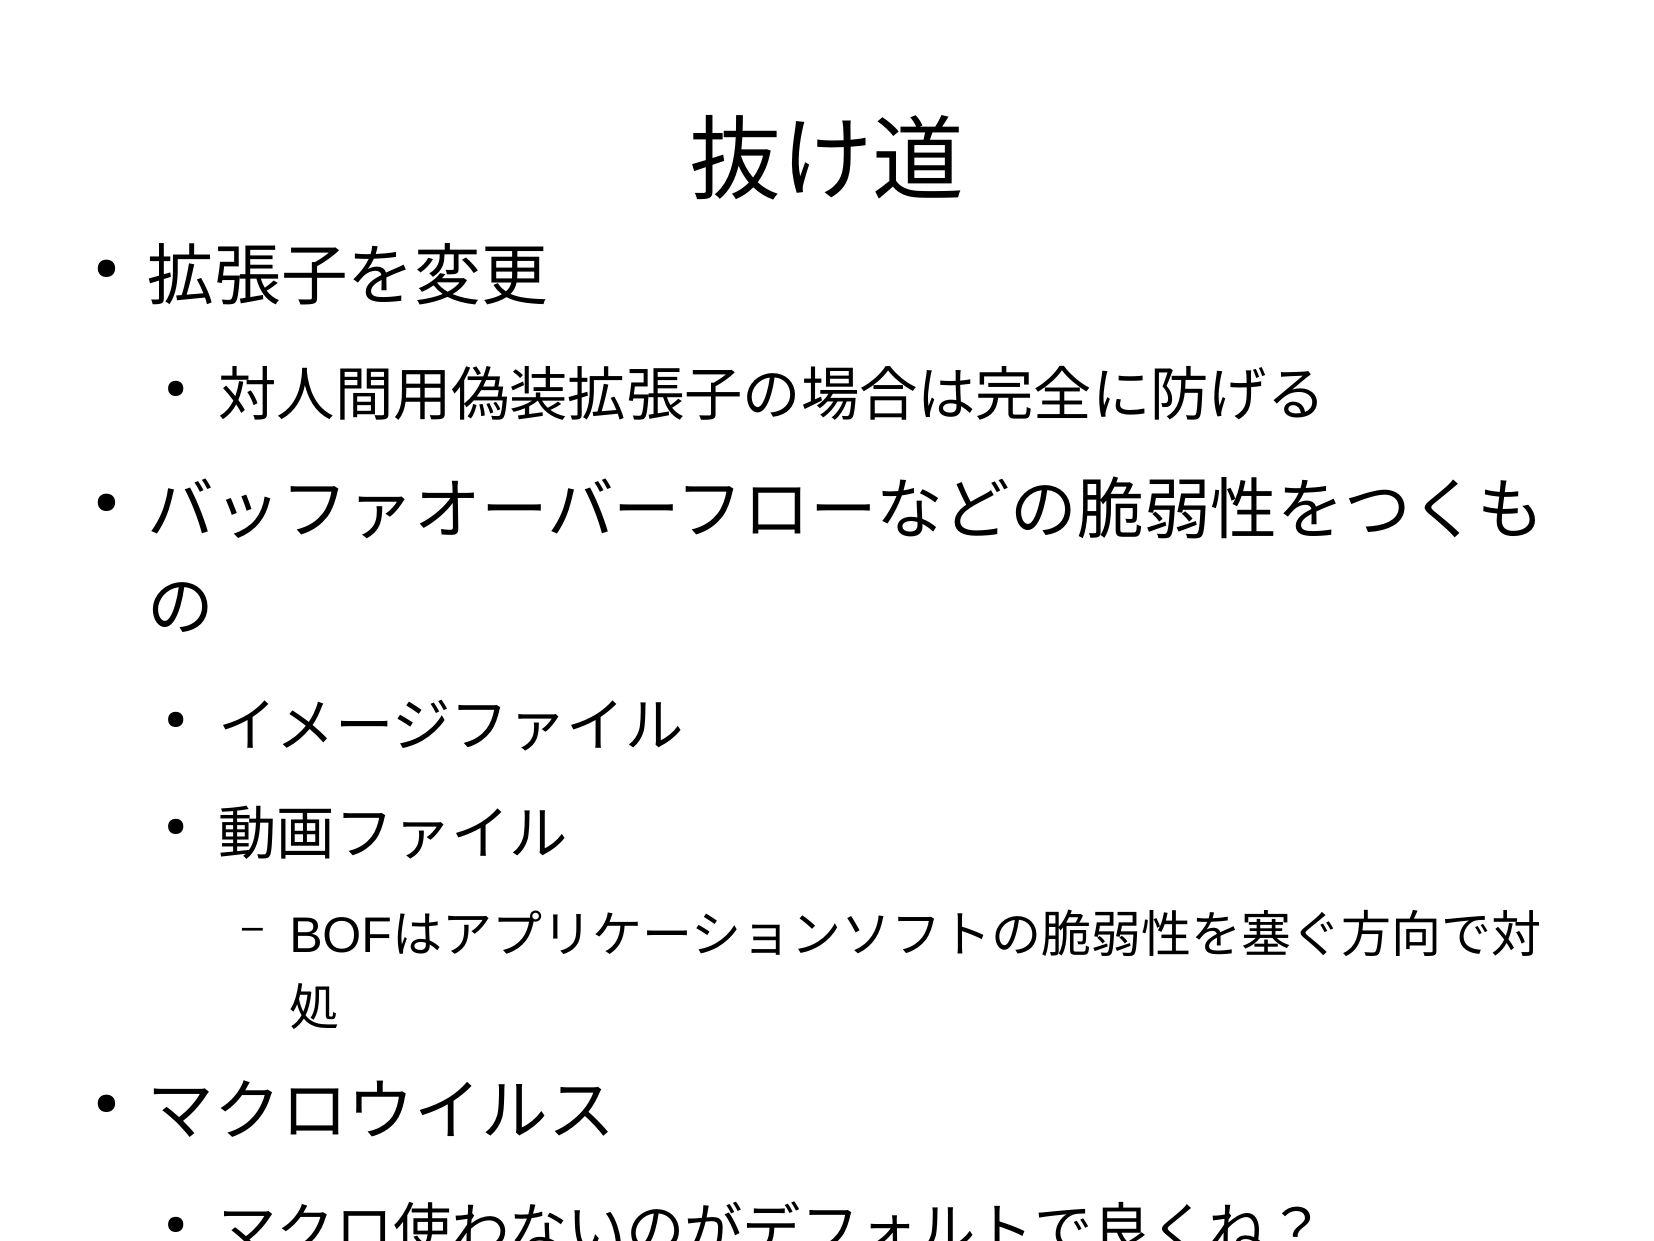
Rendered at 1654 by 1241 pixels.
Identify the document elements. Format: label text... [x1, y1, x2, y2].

list 拡張子を変更 対人間用偽装拡張子の場合は完全に防げる バッファオーバーフローなどの脆弱性をつくもの イメージファイル 動画ファイル BOFはアプリケーションソフトの脆弱性を塞ぐ方向で対処 マクロウイルス マクロ使わないのがデフォルトで良くね？ メールボックスファイル メールボックスファイルも禁止した方がいいかな？ [76, 221, 1565, 1067]
title 抜け道 [82, 56, 1571, 250]
